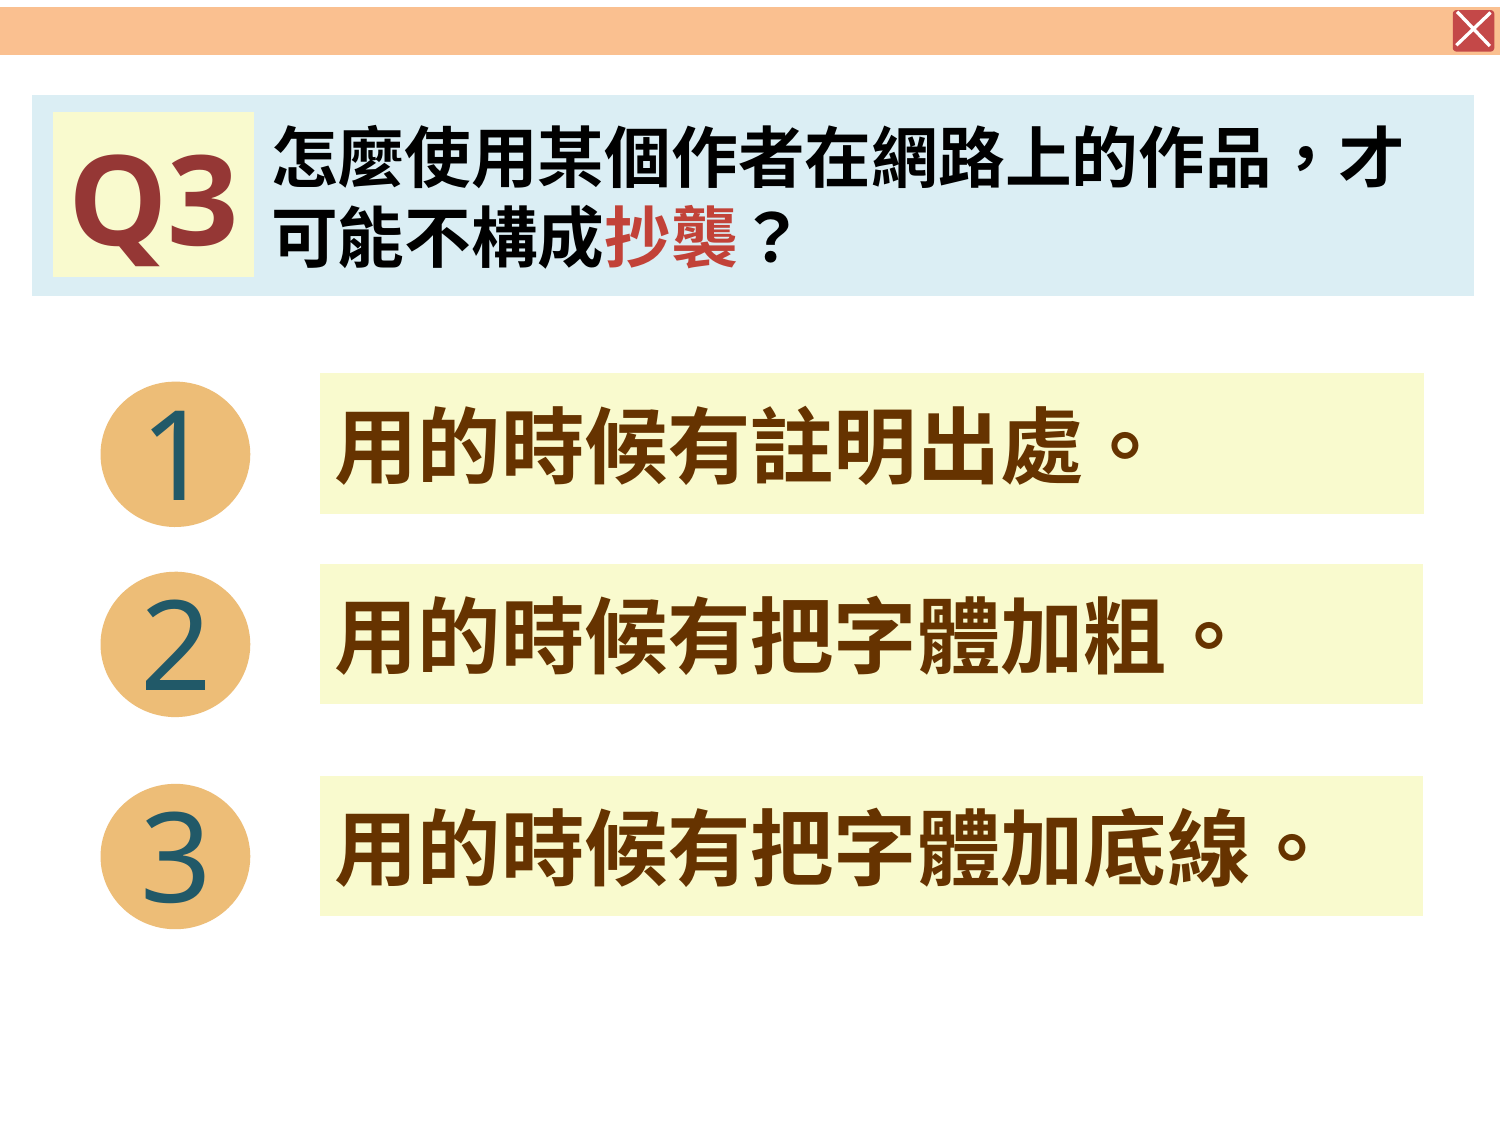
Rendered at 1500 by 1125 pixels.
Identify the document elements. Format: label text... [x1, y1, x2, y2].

text_box 用的時候有註明出處。 [320, 373, 1424, 514]
text_box [100, 802, 125, 911]
title 怎麼使用某個作者在網路上的作品，才可能不構成抄襲？ [255, 102, 1483, 290]
text_box [100, 400, 125, 509]
text_box 用的時候有把字體加底線。 [320, 776, 1423, 916]
text_box 用的時候有把字體加粗。 [320, 564, 1423, 704]
text_box [0, 7, 1500, 55]
text_box [100, 590, 125, 699]
text_box Q3 [53, 112, 254, 277]
text_box 3 [125, 770, 266, 937]
text_box [32, 95, 1474, 296]
text_box 2 [125, 558, 266, 725]
text_box 1 [125, 368, 266, 535]
